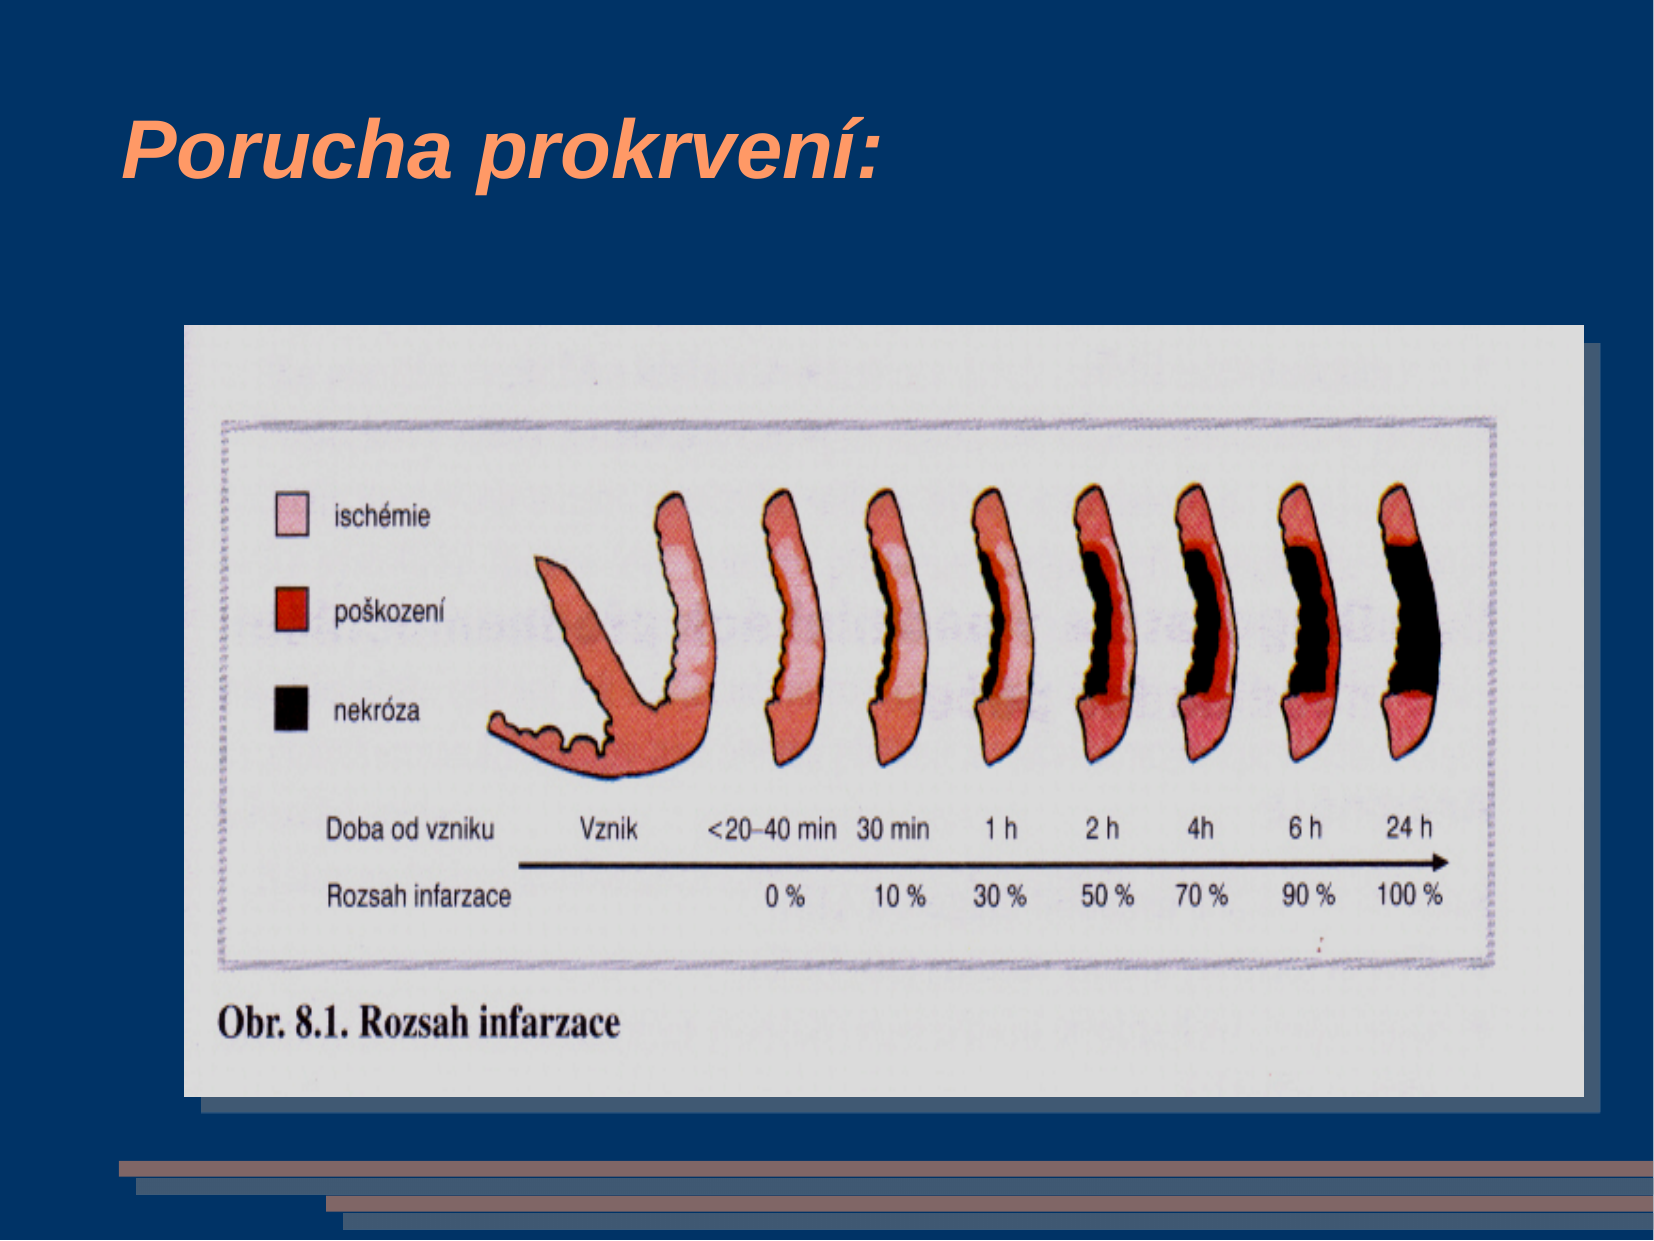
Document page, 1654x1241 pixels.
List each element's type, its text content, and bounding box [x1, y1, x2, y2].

picture [184, 325, 1584, 1097]
title Porucha prokrvení: [121, 46, 1534, 254]
